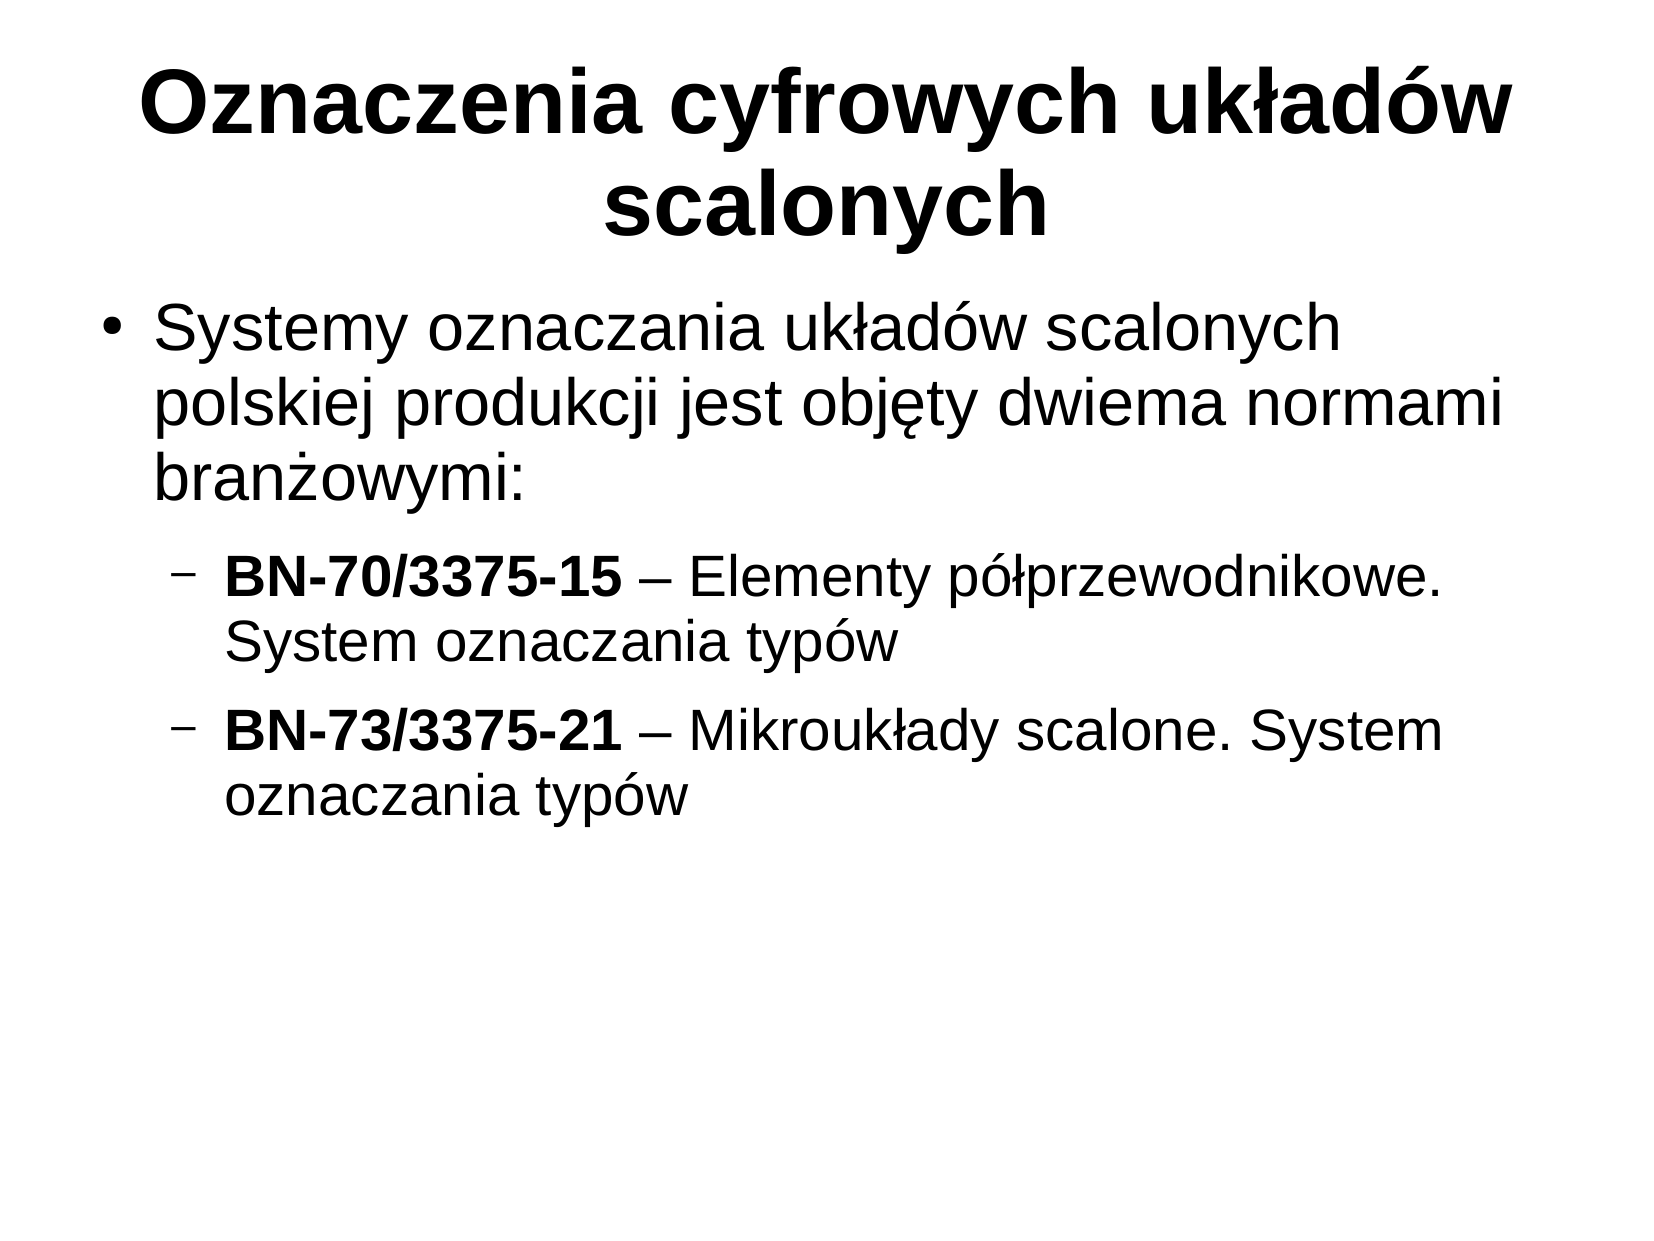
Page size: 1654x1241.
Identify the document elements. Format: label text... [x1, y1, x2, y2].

list Systemy oznaczania układów scalonych polskiej produkcji jest objęty dwiema normami branżowymi: BN-70/3375-15 – Elementy półprzewodnikowe. System oznaczania typów BN-73/3375-21 – Mikroukłady scalone. System oznaczania typów [82, 290, 1571, 1109]
title Oznaczenia cyfrowych układów scalonych [82, 49, 1571, 257]
